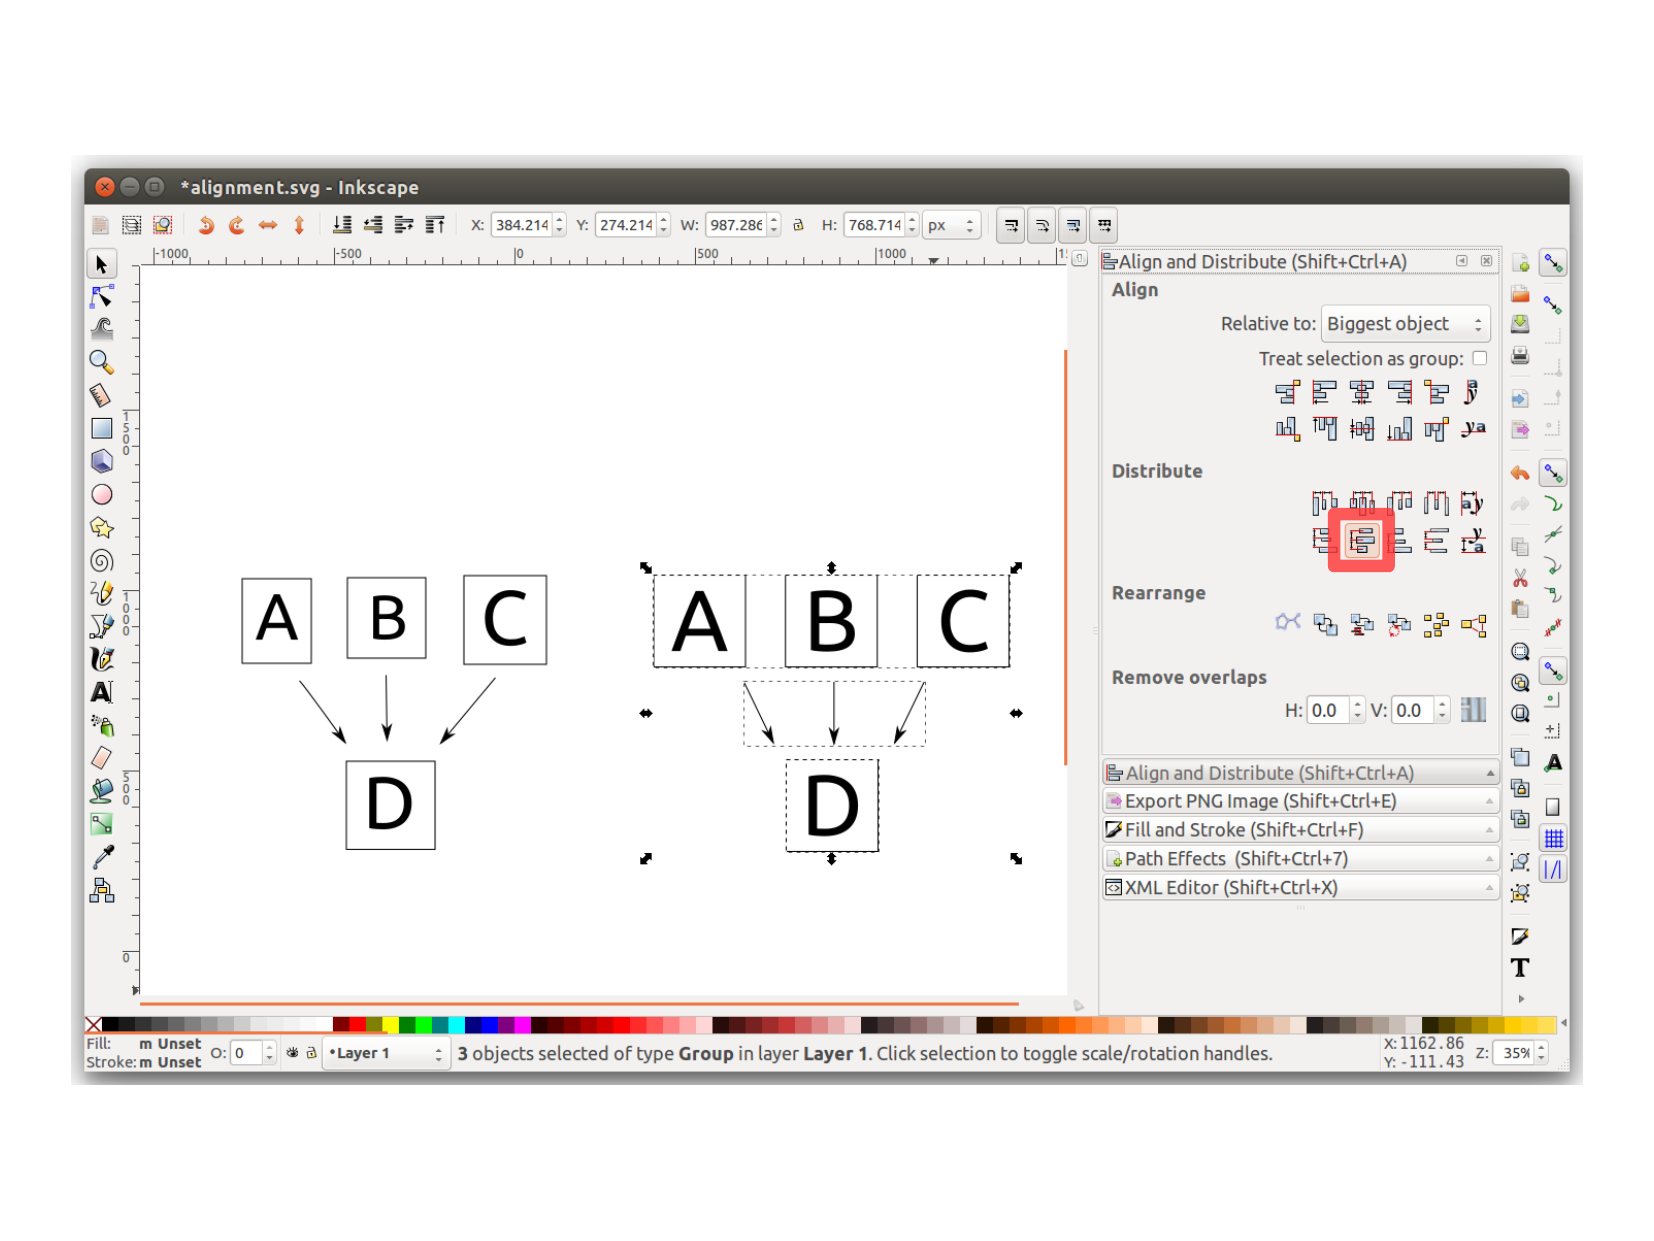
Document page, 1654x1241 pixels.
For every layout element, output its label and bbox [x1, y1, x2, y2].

picture [71, 155, 1583, 1085]
